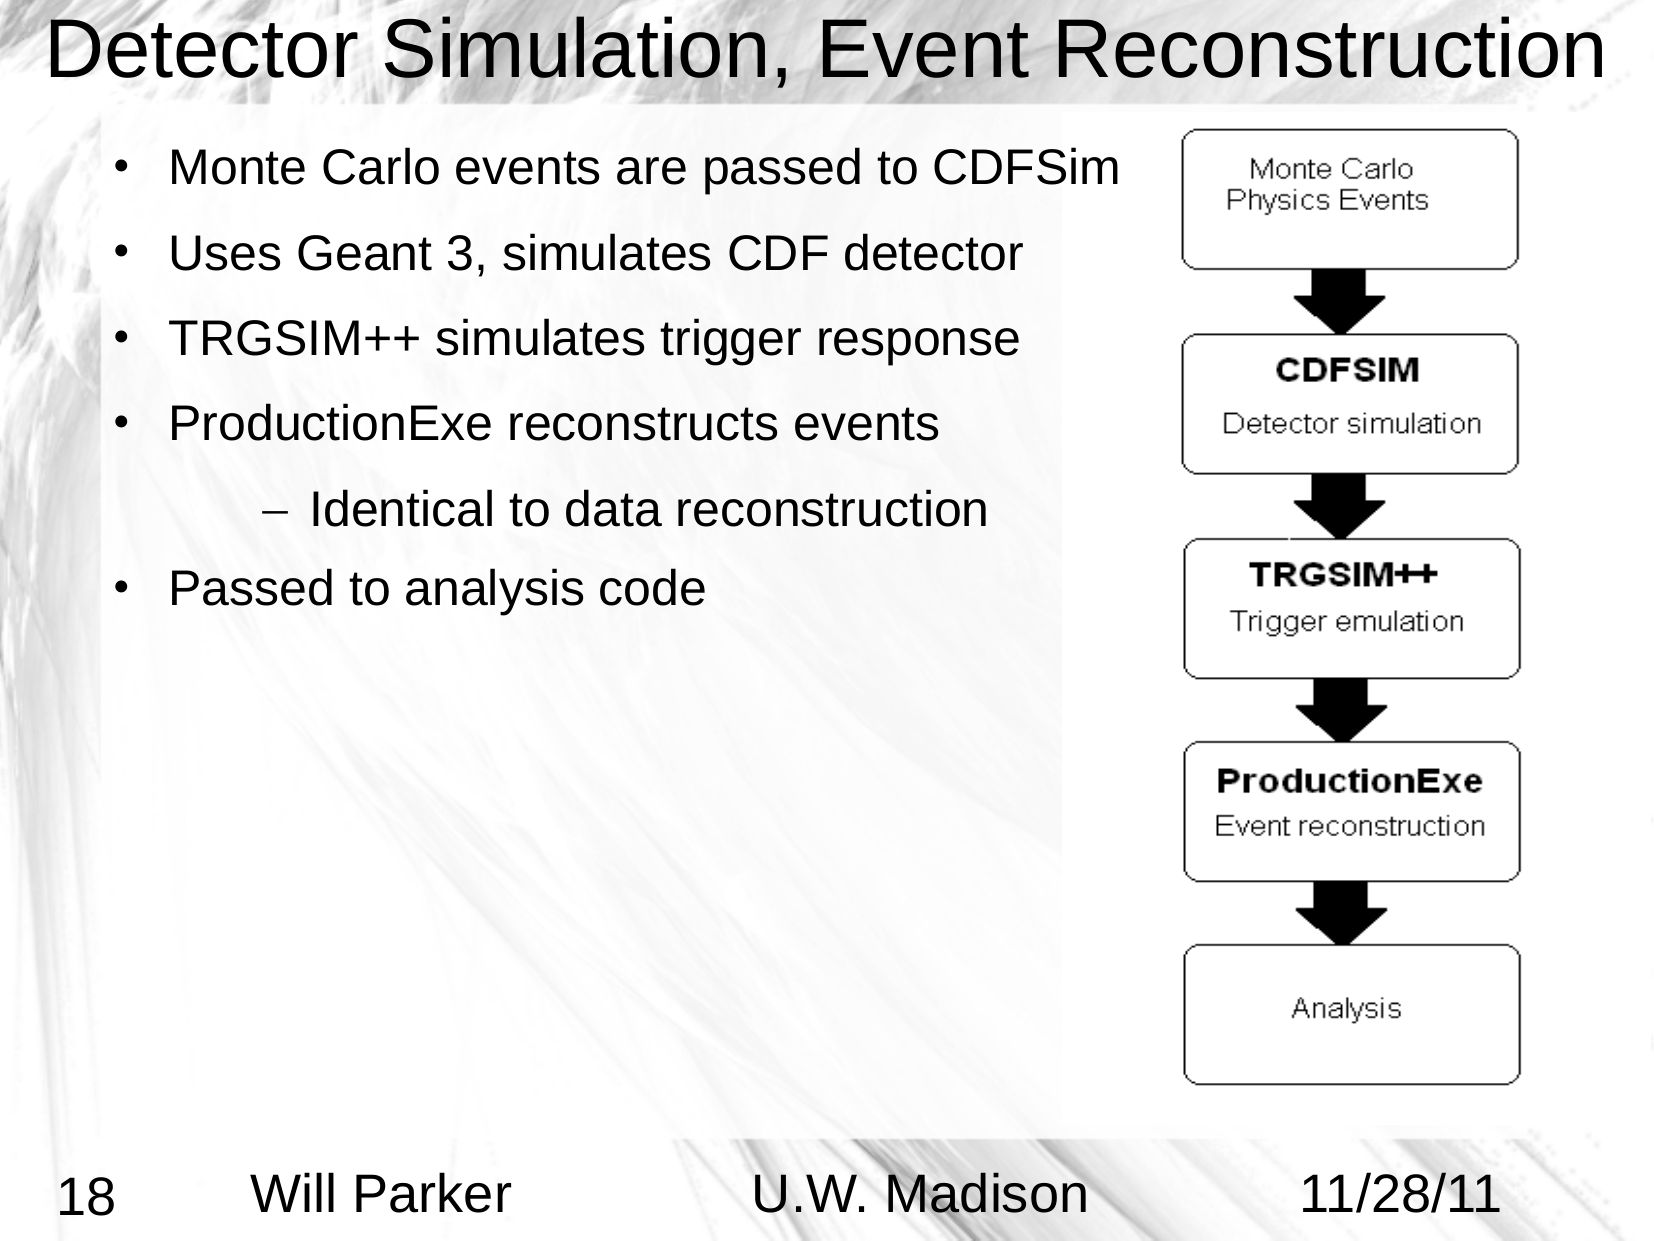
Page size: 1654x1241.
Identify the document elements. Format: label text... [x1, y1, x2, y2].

list Monte Carlo events are passed to CDFSim Uses Geant 3, simulates CDF detector TRGSIM++ simulates trigger response ProductionExe reconstructs events Identical to data reconstruction Passed to analysis code [112, 135, 1528, 703]
text_box Will Parker U.W. Madison 11/28/11 [112, 1160, 1566, 1241]
picture [0, 131, 1654, 1241]
title Detector Simulation, Event Reconstruction [0, 0, 1654, 131]
list 18 [0, 1162, 151, 1241]
